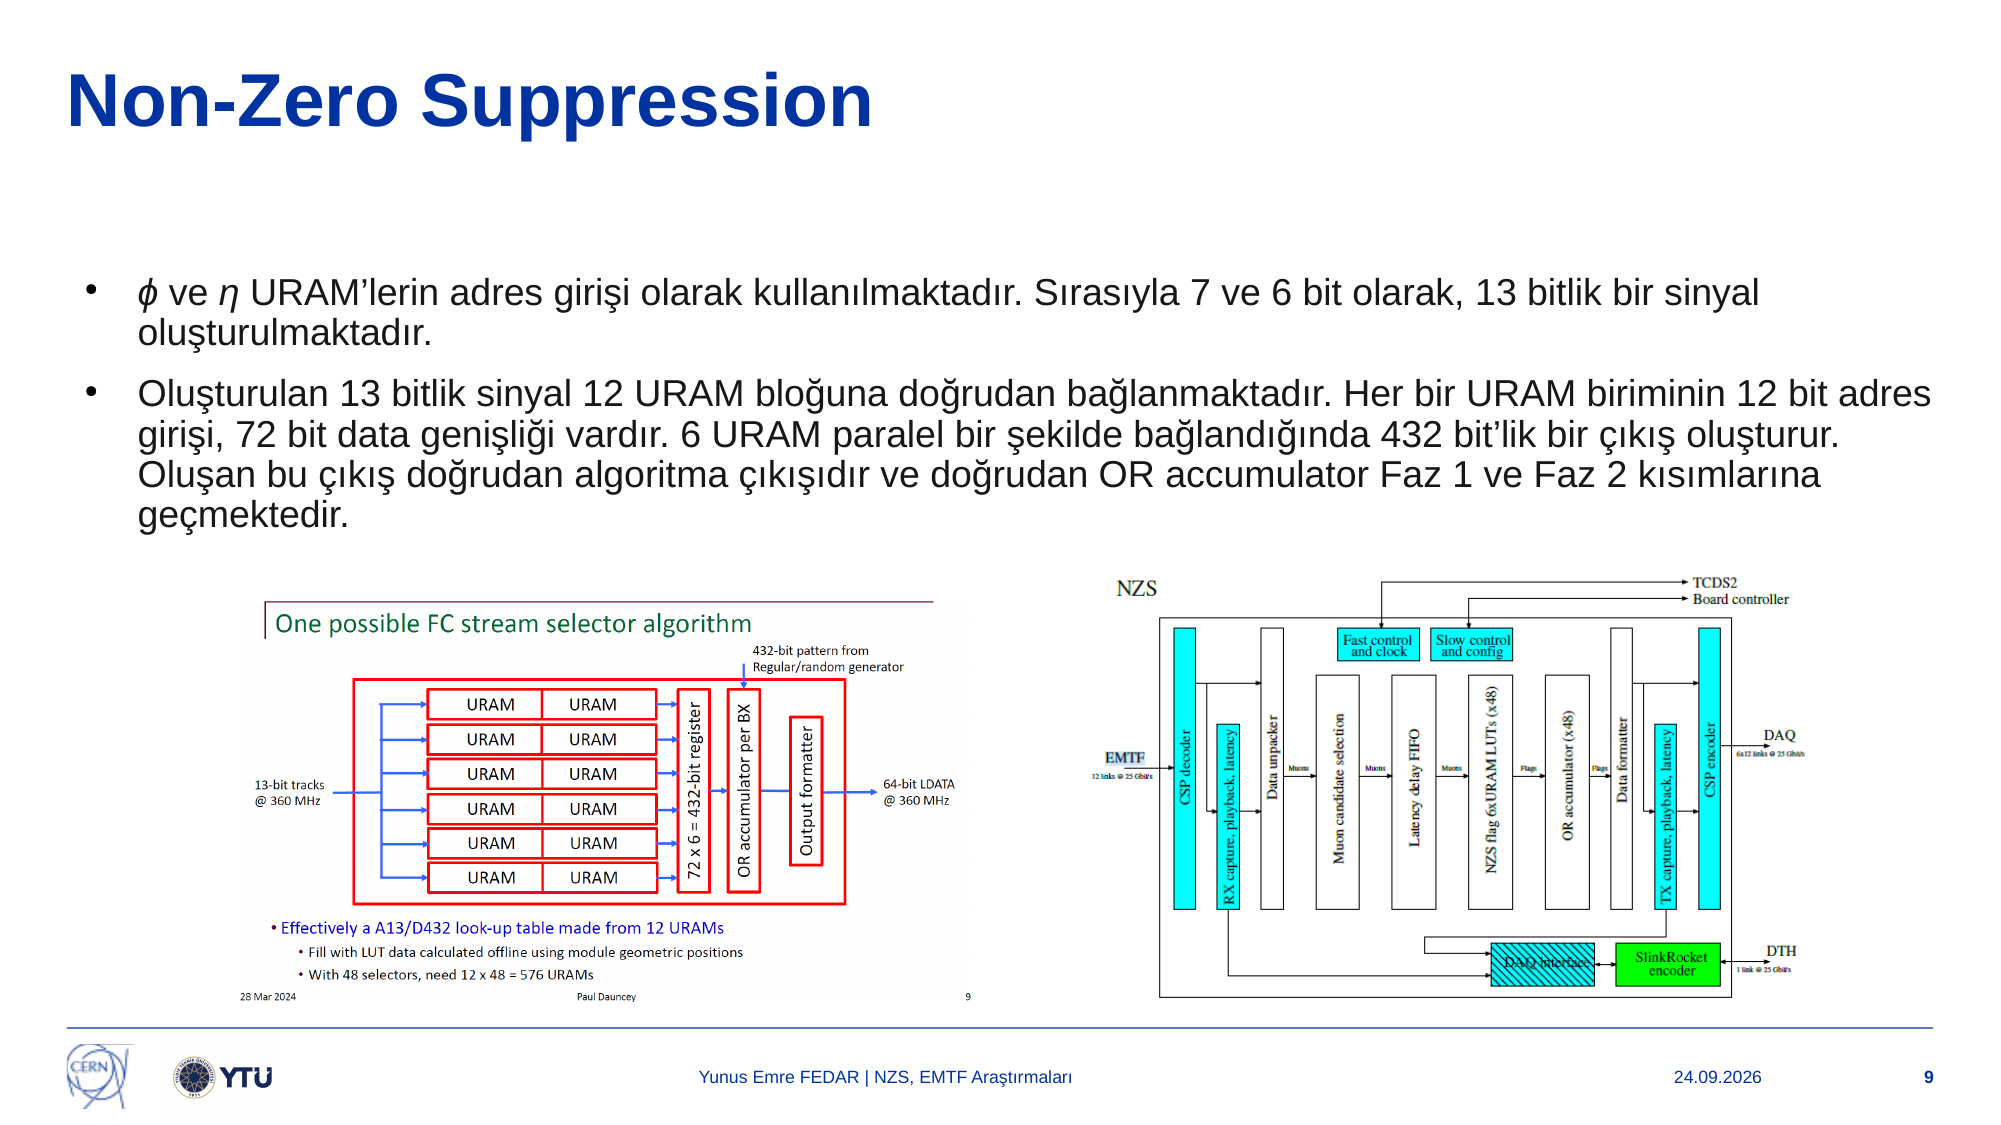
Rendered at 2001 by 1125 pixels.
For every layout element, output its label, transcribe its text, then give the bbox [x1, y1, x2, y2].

picture [163, 1033, 282, 1123]
slide_number <number> [1822, 1046, 1934, 1107]
slide_number 24.12.2024 [1496, 1046, 1762, 1107]
picture [1062, 557, 1861, 1004]
list ϕ ve ƞ URAM’lerin adres girişi olarak kullanılmaktadır. Sırasıyla 7 ve 6 bit olarak, 13 bitlik bir sinyal oluşturulmaktadır. Oluşturulan 13 bitlik sinyal 12 URAM bloğuna doğrudan bağlanmaktadır. Her bir URAM biriminin 12 bit adres girişi, 72 bit data genişliği vardır. 6 URAM paralel bir şekilde bağlandığında 432 bit’lik bir çıkış oluşturur. Oluşan bu çıkış doğrudan algoritma çıkışıdır ve doğrudan OR accumulator Faz 1 ve Faz 2 kısımlarına geçmektedir. [66, 206, 1933, 477]
title Non-Zero Suppression [66, 61, 1933, 206]
text_box Yunus Emre FEDAR | NZS, EMTF Araştırmaları [698, 1046, 1402, 1107]
picture [236, 594, 975, 1004]
